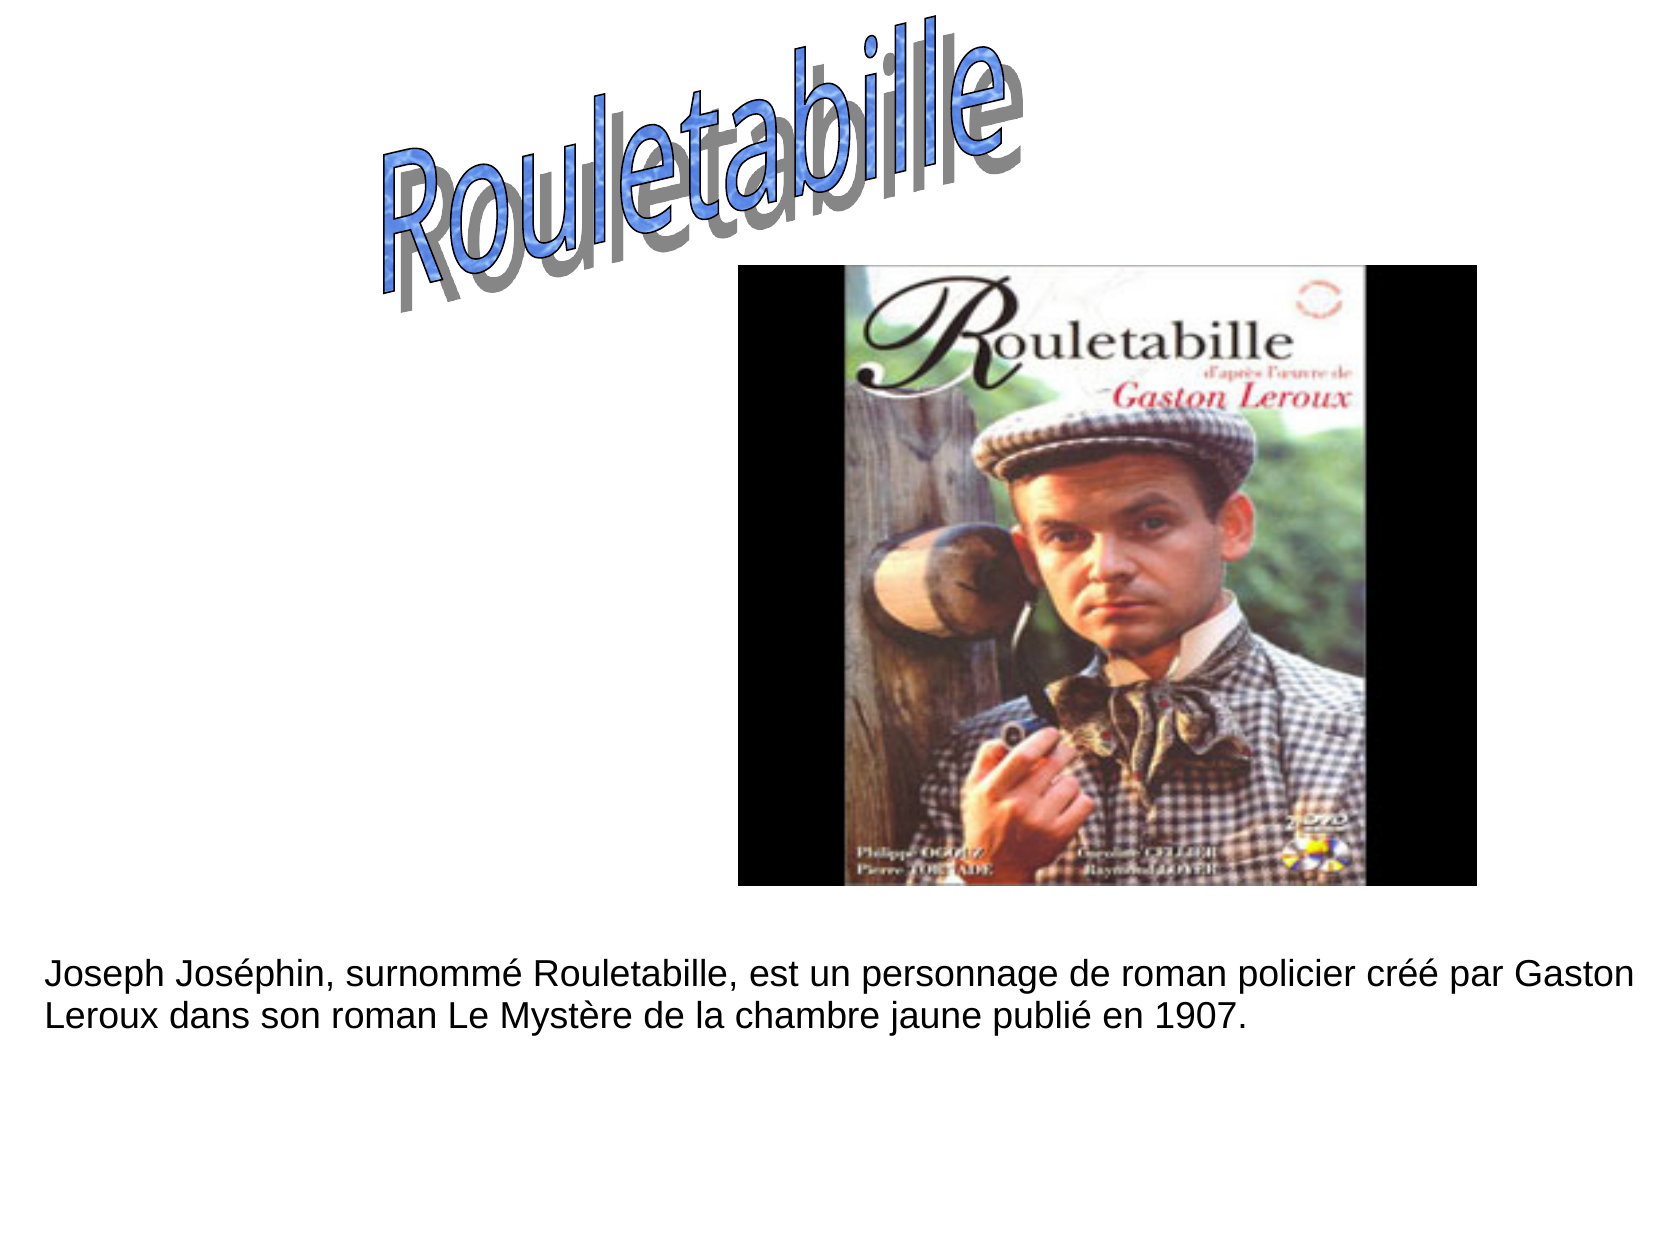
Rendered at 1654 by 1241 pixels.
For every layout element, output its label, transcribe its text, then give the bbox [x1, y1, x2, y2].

text_box Rouletabille [681, 91, 719, 220]
text_box Rouletabille [951, 46, 1004, 156]
text_box Rouletabille [620, 124, 674, 234]
text_box Rouletabille [895, 23, 906, 173]
text_box Rouletabille [522, 144, 576, 258]
text_box Rouletabille [864, 35, 877, 58]
text_box Rouletabille [383, 148, 443, 294]
text_box Rouletabille [925, 16, 936, 167]
picture [738, 265, 1477, 886]
text_box Rouletabille [450, 164, 508, 274]
text_box Joseph Joséphin, surnommé Rouletabille, est un personnage de roman policier créé par Gaston Leroux dans son roman Le Mystère de la chambre jaune publié en 1907. [29, 944, 1650, 1093]
text_box Rouletabille [865, 73, 876, 180]
text_box Rouletabille [594, 93, 605, 244]
text_box Rouletabille [795, 46, 850, 197]
text_box Rouletabille [726, 99, 777, 211]
